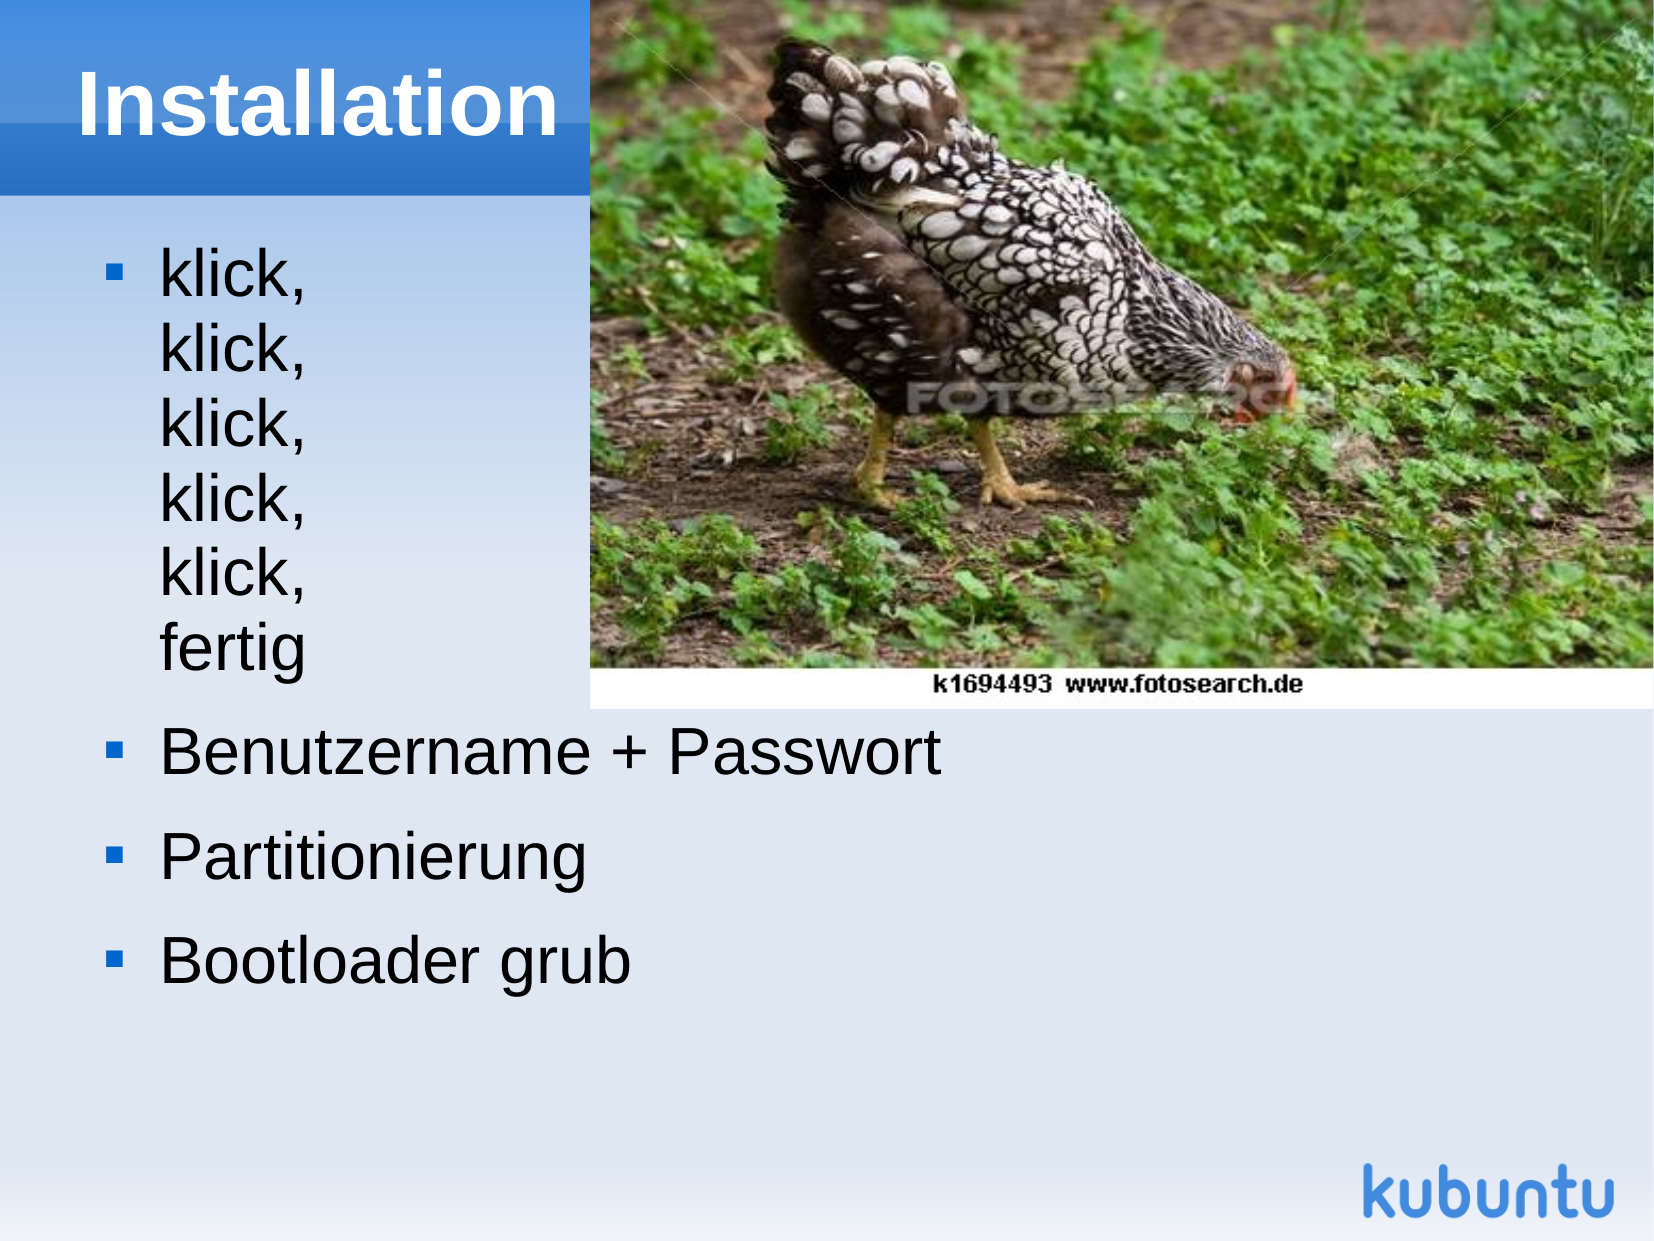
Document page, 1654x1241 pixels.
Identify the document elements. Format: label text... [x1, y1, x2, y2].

list klick, klick, klick, klick, klick, fertig Benutzername + Passwort Partitionierung Bootloader grub [88, 236, 1577, 1063]
picture [0, 0, 1654, 1241]
title Installation [76, 0, 590, 208]
